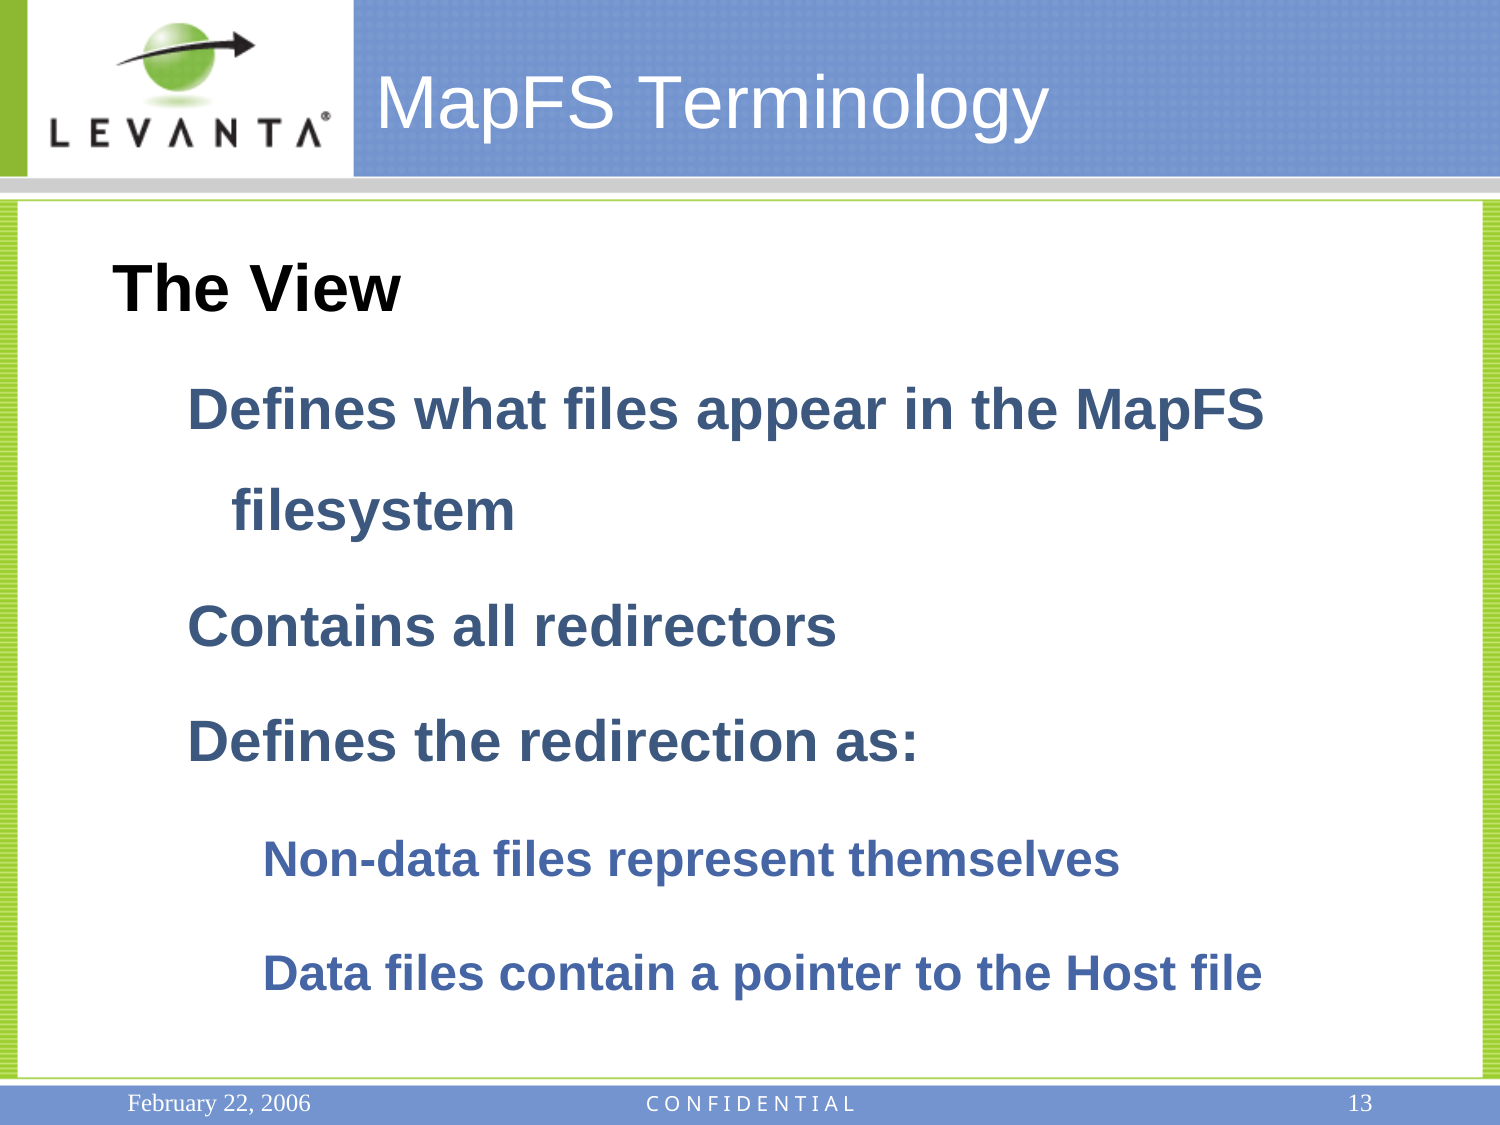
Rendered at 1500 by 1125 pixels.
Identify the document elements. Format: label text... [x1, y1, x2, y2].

title MapFS Terminology [375, 0, 1461, 145]
picture [0, 0, 1500, 1125]
list The View Defines what files appear in the MapFS filesystem Contains all redirectors Defines the redirection as: Non-data files represent themselves Data files contain a pointer to the Host file [112, 224, 1386, 1051]
